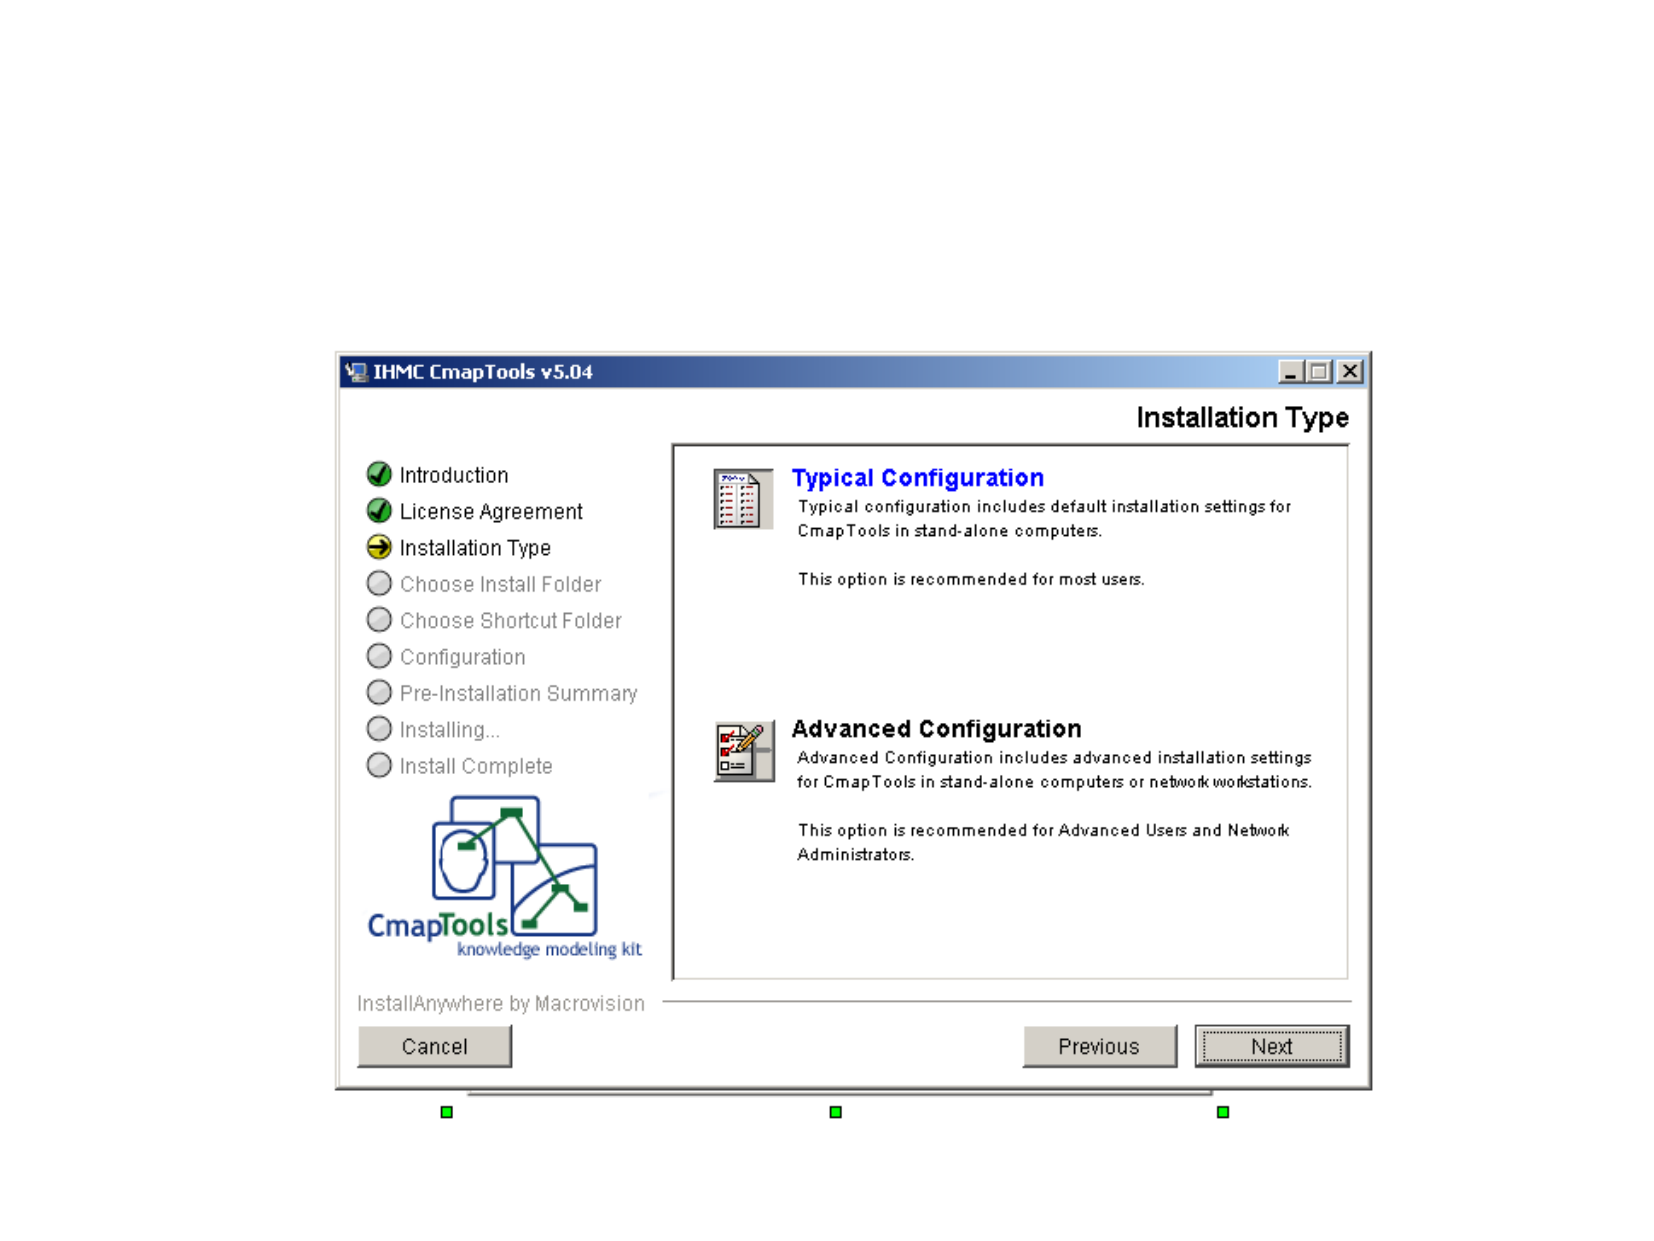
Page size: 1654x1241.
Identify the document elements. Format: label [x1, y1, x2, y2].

picture [265, 324, 1388, 1152]
